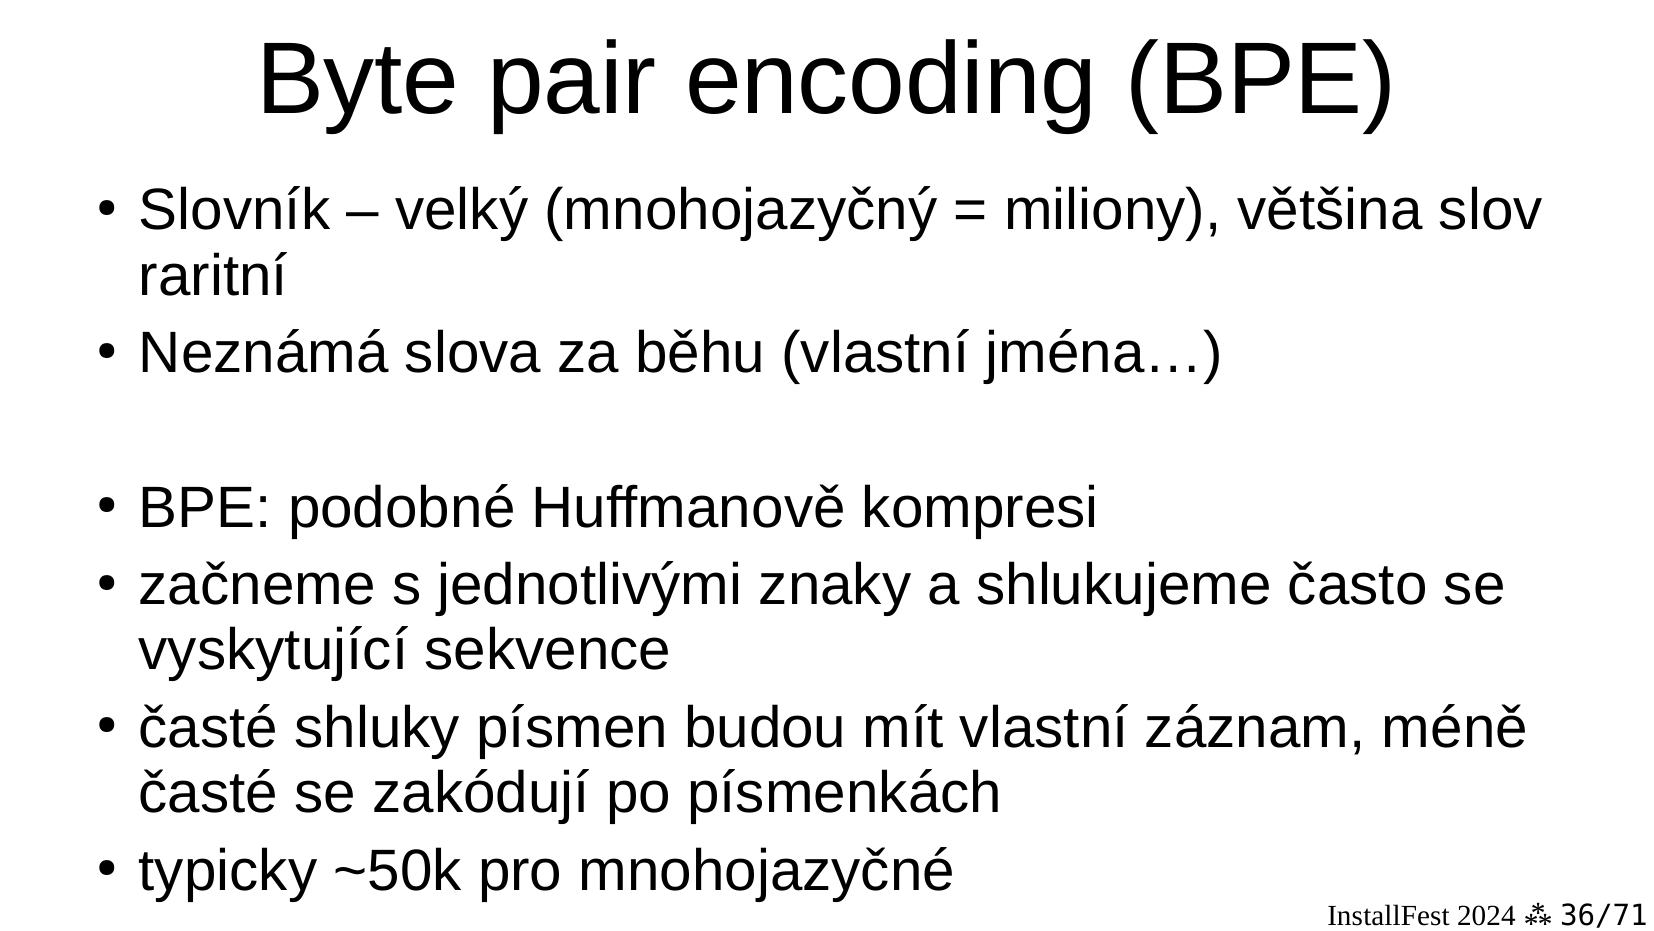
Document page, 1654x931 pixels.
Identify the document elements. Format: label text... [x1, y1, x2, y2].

list Slovník – velký (mnohojazyčný = miliony), většina slov raritní Neznámá slova za běhu (vlastní jména…) BPE: podobné Huffmanově kompresi začneme s jednotlivými znaky a shlukujeme často se vyskytující sekvence časté shluky písmen budou mít vlastní záznam, méně časté se zakódují po písmenkách typicky ~50k pro mnohojazyčné [82, 176, 1571, 911]
title Byte pair encoding (BPE) [82, 21, 1571, 135]
